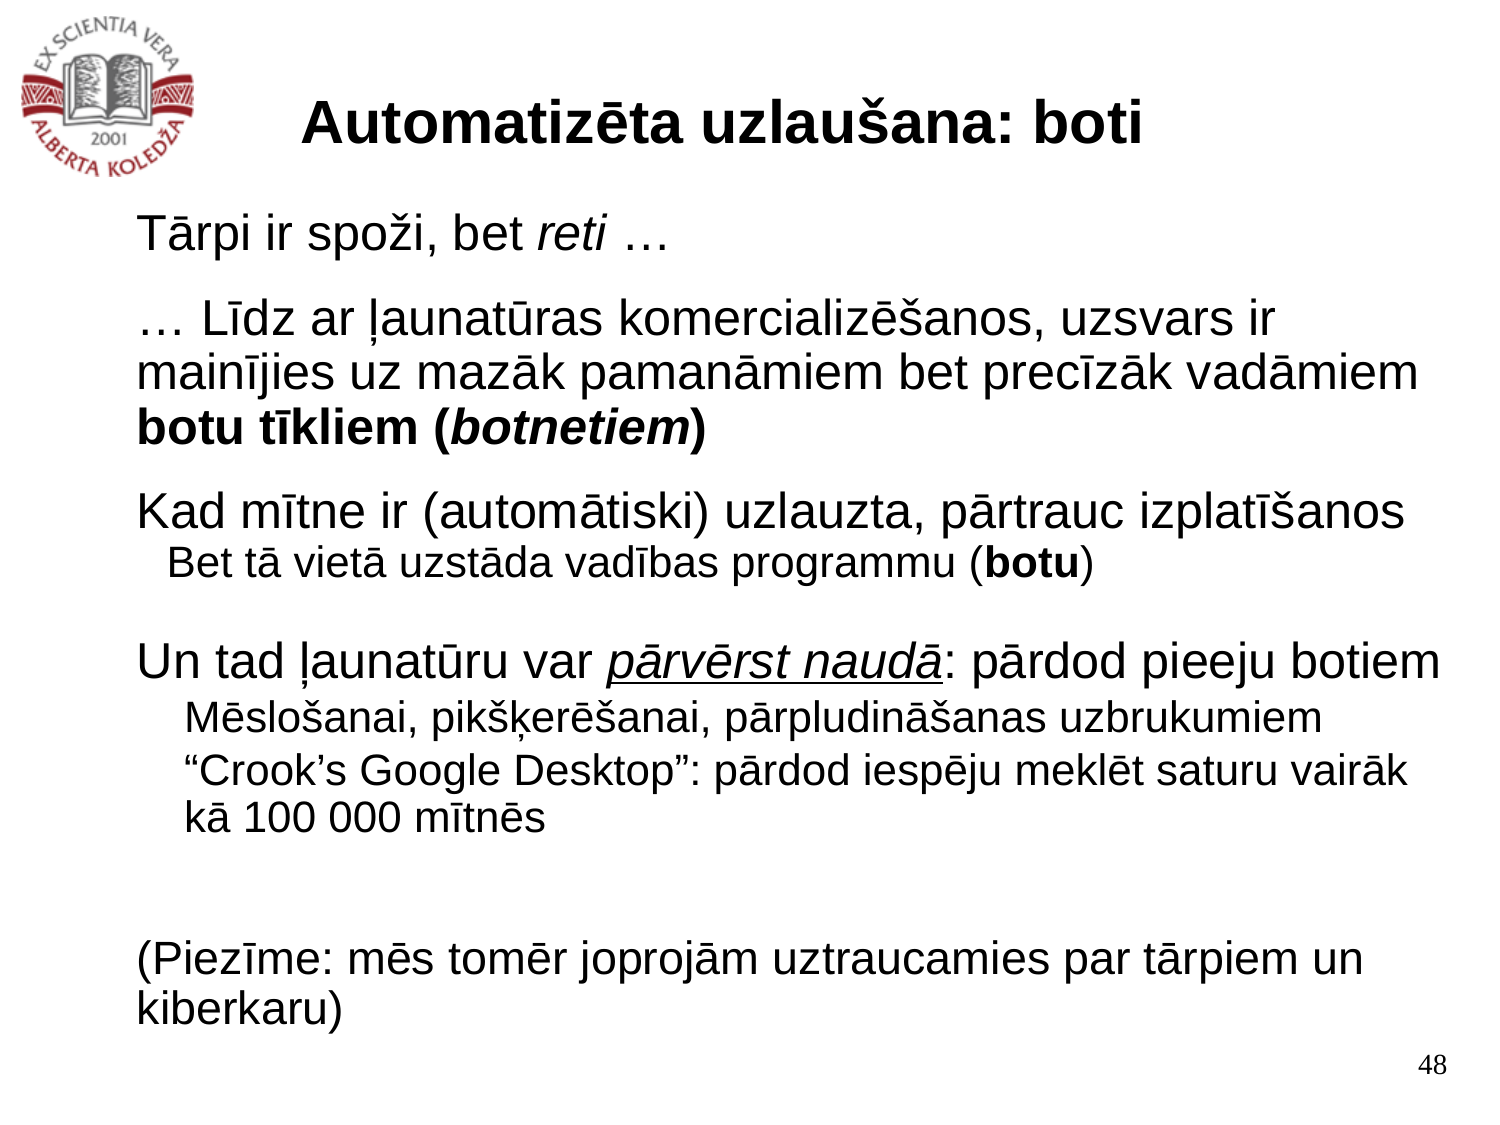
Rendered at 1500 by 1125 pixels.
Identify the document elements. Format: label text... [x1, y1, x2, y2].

picture [21, 16, 194, 177]
title Automatizēta uzlaušana: boti [50, 62, 1374, 175]
list Tārpi ir spoži, bet reti … … Līdz ar ļaunatūras komercializēšanos, uzsvars ir mainījies uz mazāk pamanāmiem bet precīzāk vadāmiem botu tīkliem (botnetiem) Kad mītne ir (automātiski) uzlauzta, pārtrauc izplatīšanos Bet tā vietā uzstāda vadības programmu (botu) Un tad ļaunatūru var pārvērst naudā: pārdod pieeju botiem Mēslošanai, pikšķerēšanai, pārpludināšanas uzbrukumiem “Crook’s Google Desktop”: pārdod iespēju meklēt saturu vairāk kā 100 000 mītnēs (Piezīme: mēs tomēr joprojām uztraucamies par tārpiem un kiberkaru) [74, 199, 1463, 1125]
